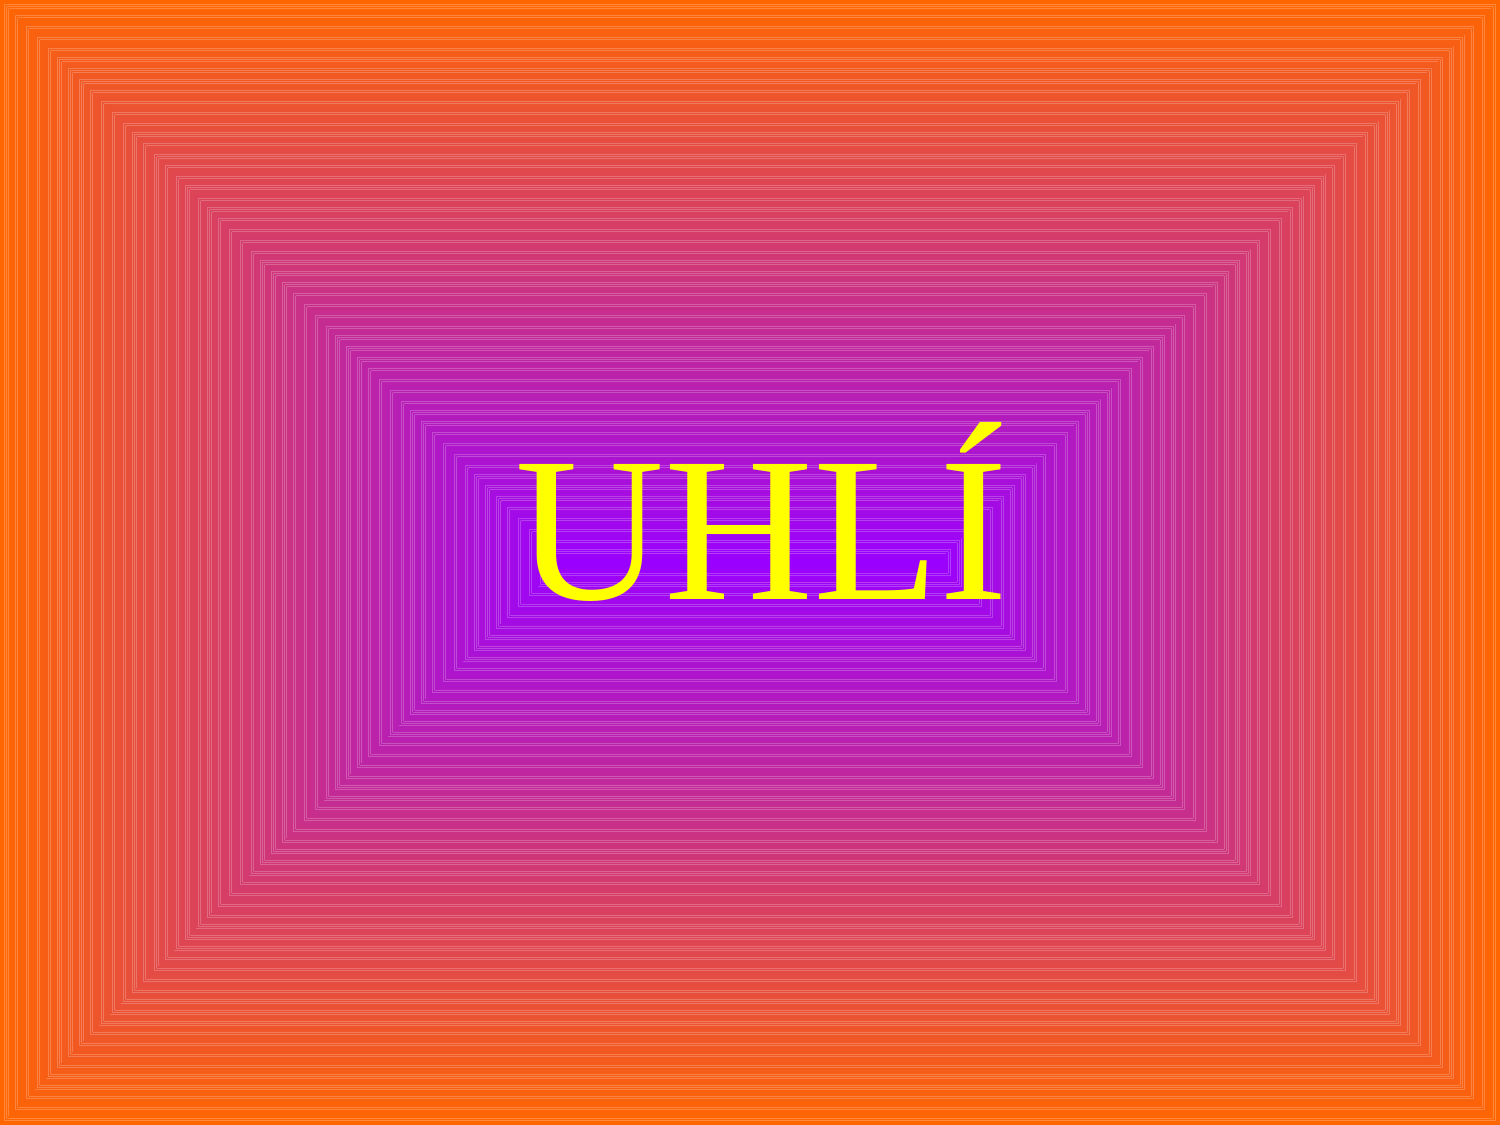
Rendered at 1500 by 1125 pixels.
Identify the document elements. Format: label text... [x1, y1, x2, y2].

text_box UHLÍ [100, 385, 1424, 649]
